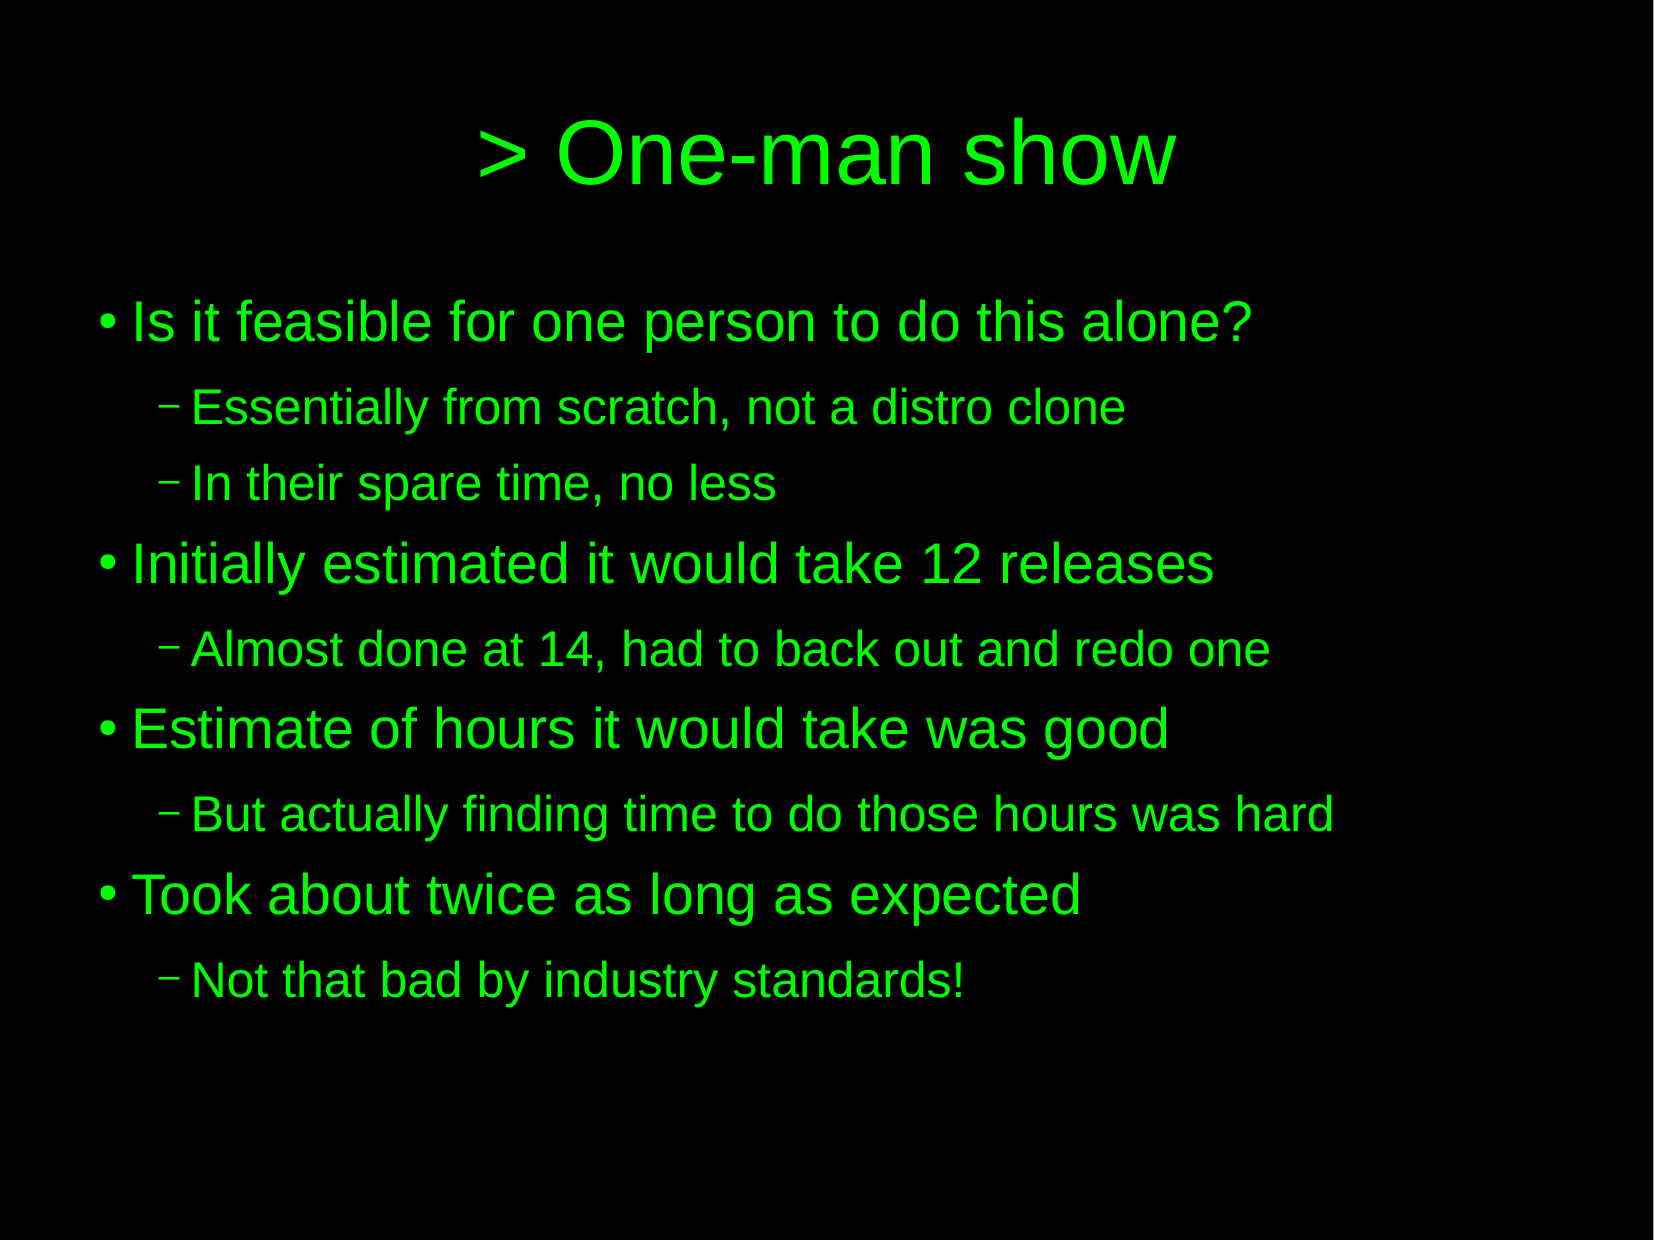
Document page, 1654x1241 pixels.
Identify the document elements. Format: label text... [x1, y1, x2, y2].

title > One-man show [82, 49, 1571, 257]
list Is it feasible for one person to do this alone? Essentially from scratch, not a distro clone In their spare time, no less Initially estimated it would take 12 releases Almost done at 14, had to back out and redo one Estimate of hours it would take was good But actually finding time to do those hours was hard Took about twice as long as expected Not that bad by industry standards! [82, 290, 1571, 1010]
